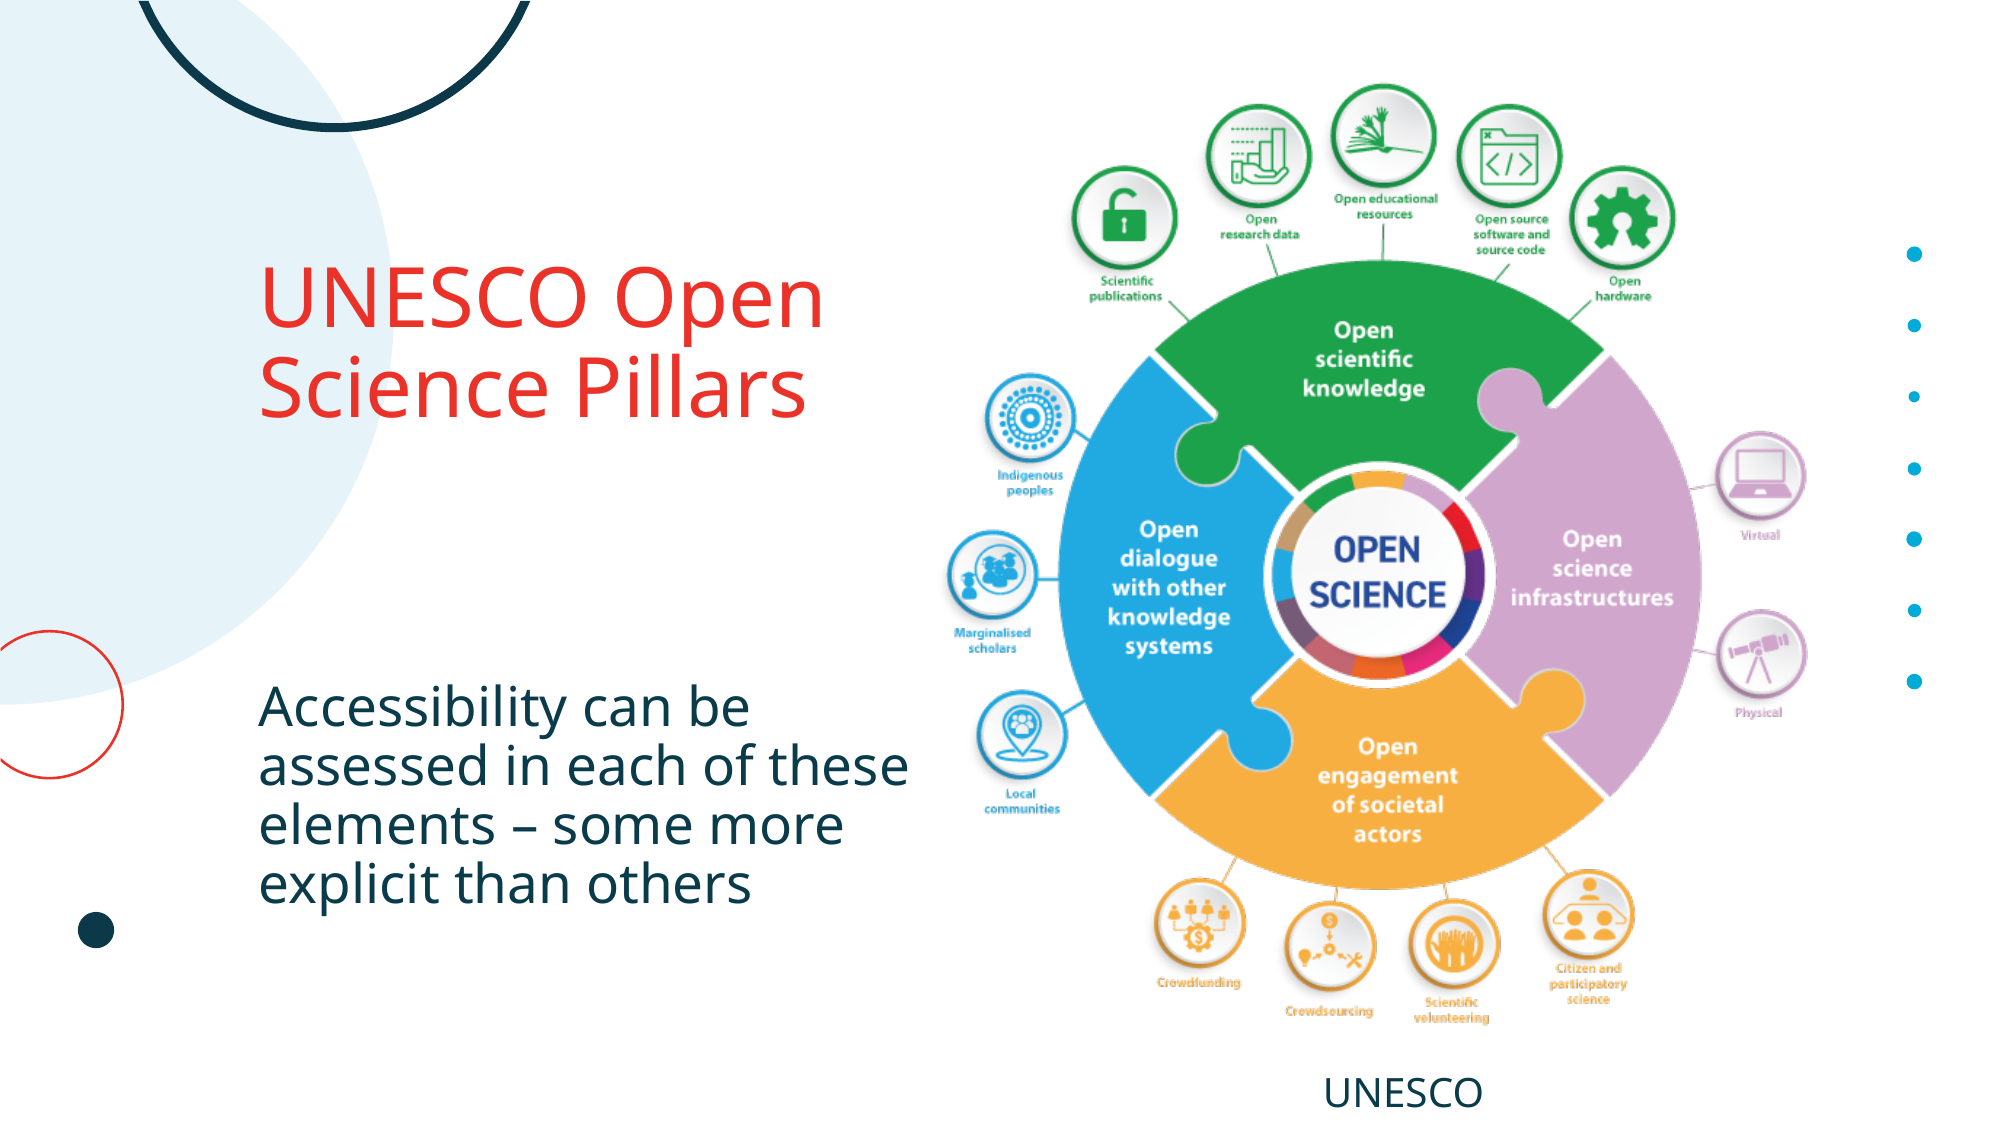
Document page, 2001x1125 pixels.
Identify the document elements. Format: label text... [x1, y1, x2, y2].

list Accessibility can be assessed in each of these elements – some more explicit than others [243, 671, 916, 968]
title UNESCO Open Science Pillars [243, 128, 916, 563]
text_box UNESCO [1233, 1060, 1574, 1125]
picture [916, 49, 1835, 1076]
